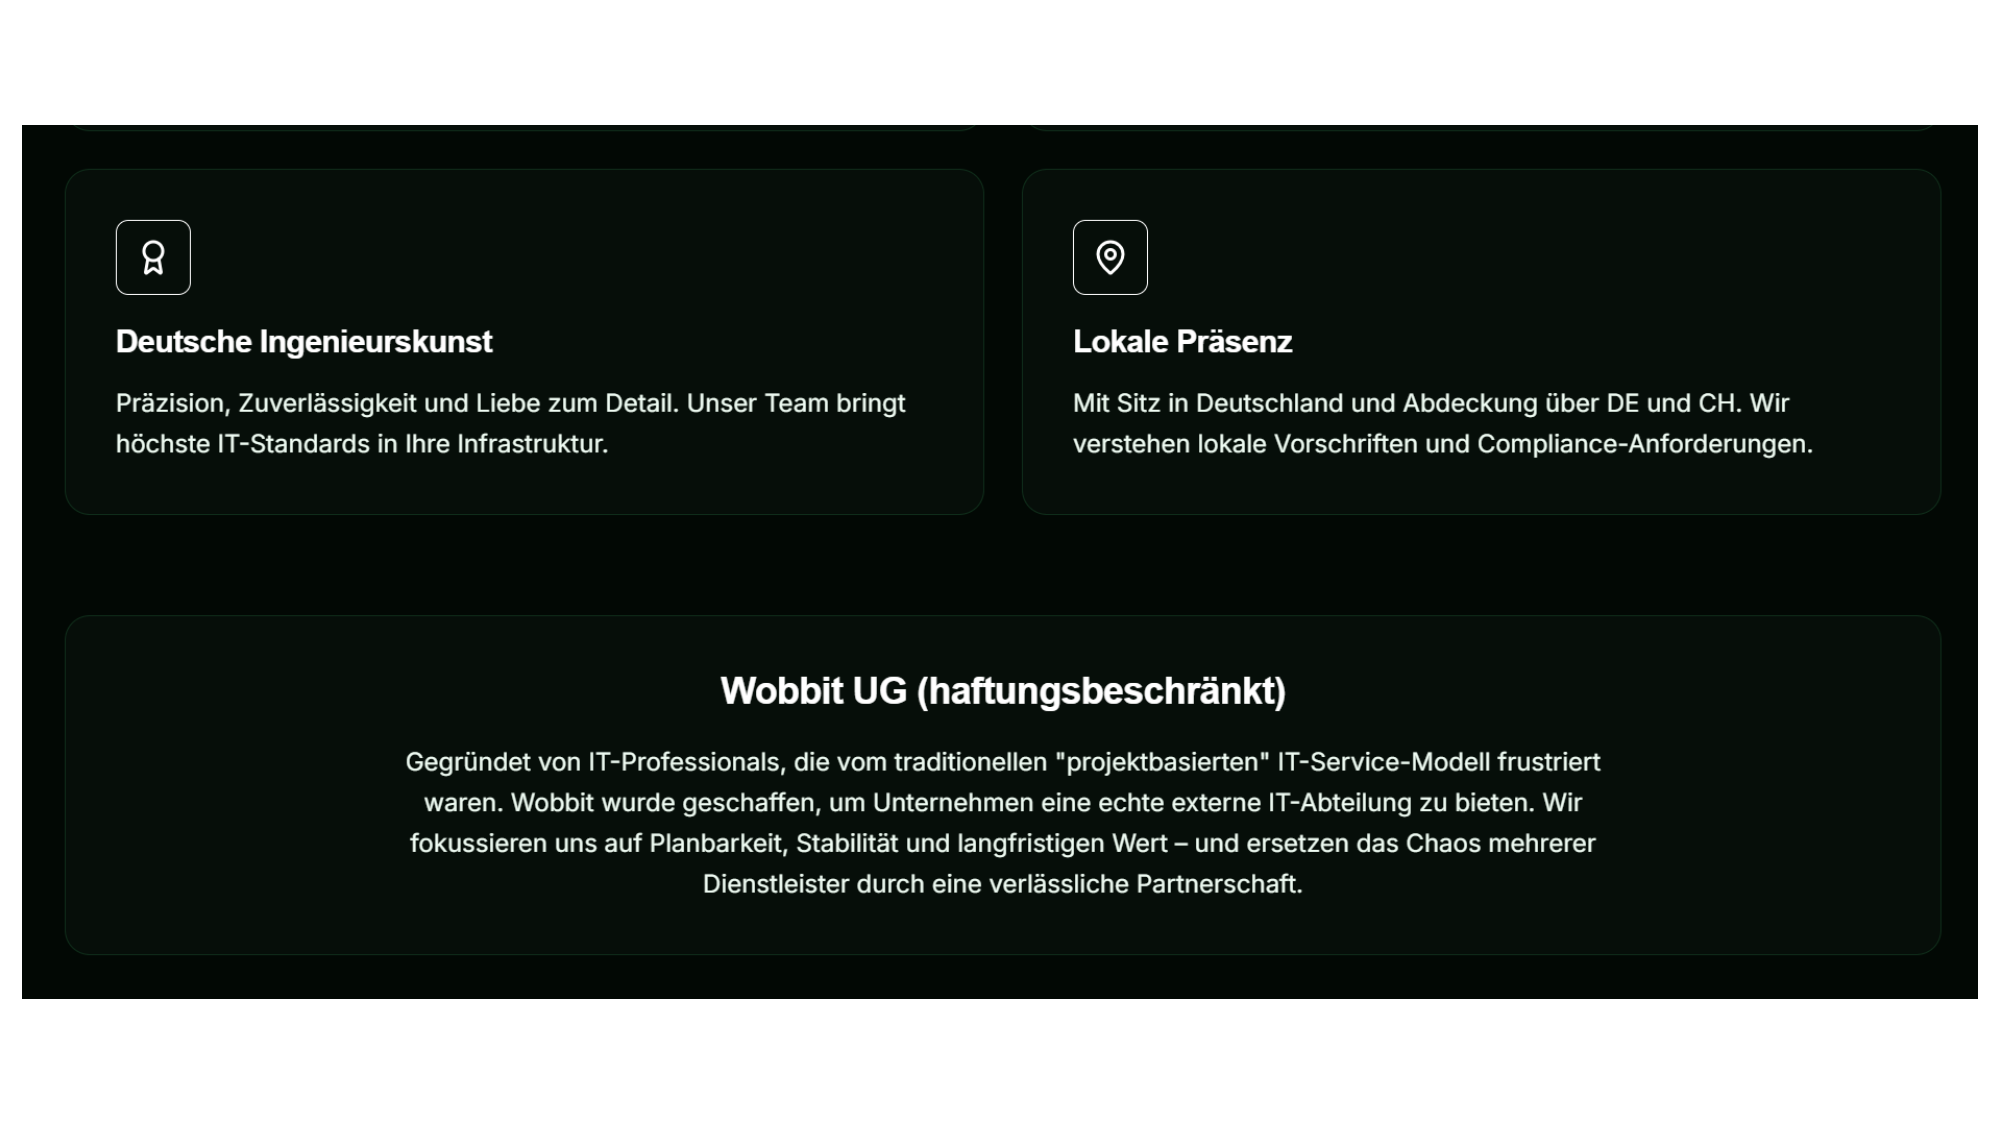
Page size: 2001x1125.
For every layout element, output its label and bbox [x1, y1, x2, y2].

picture [22, 126, 1978, 999]
